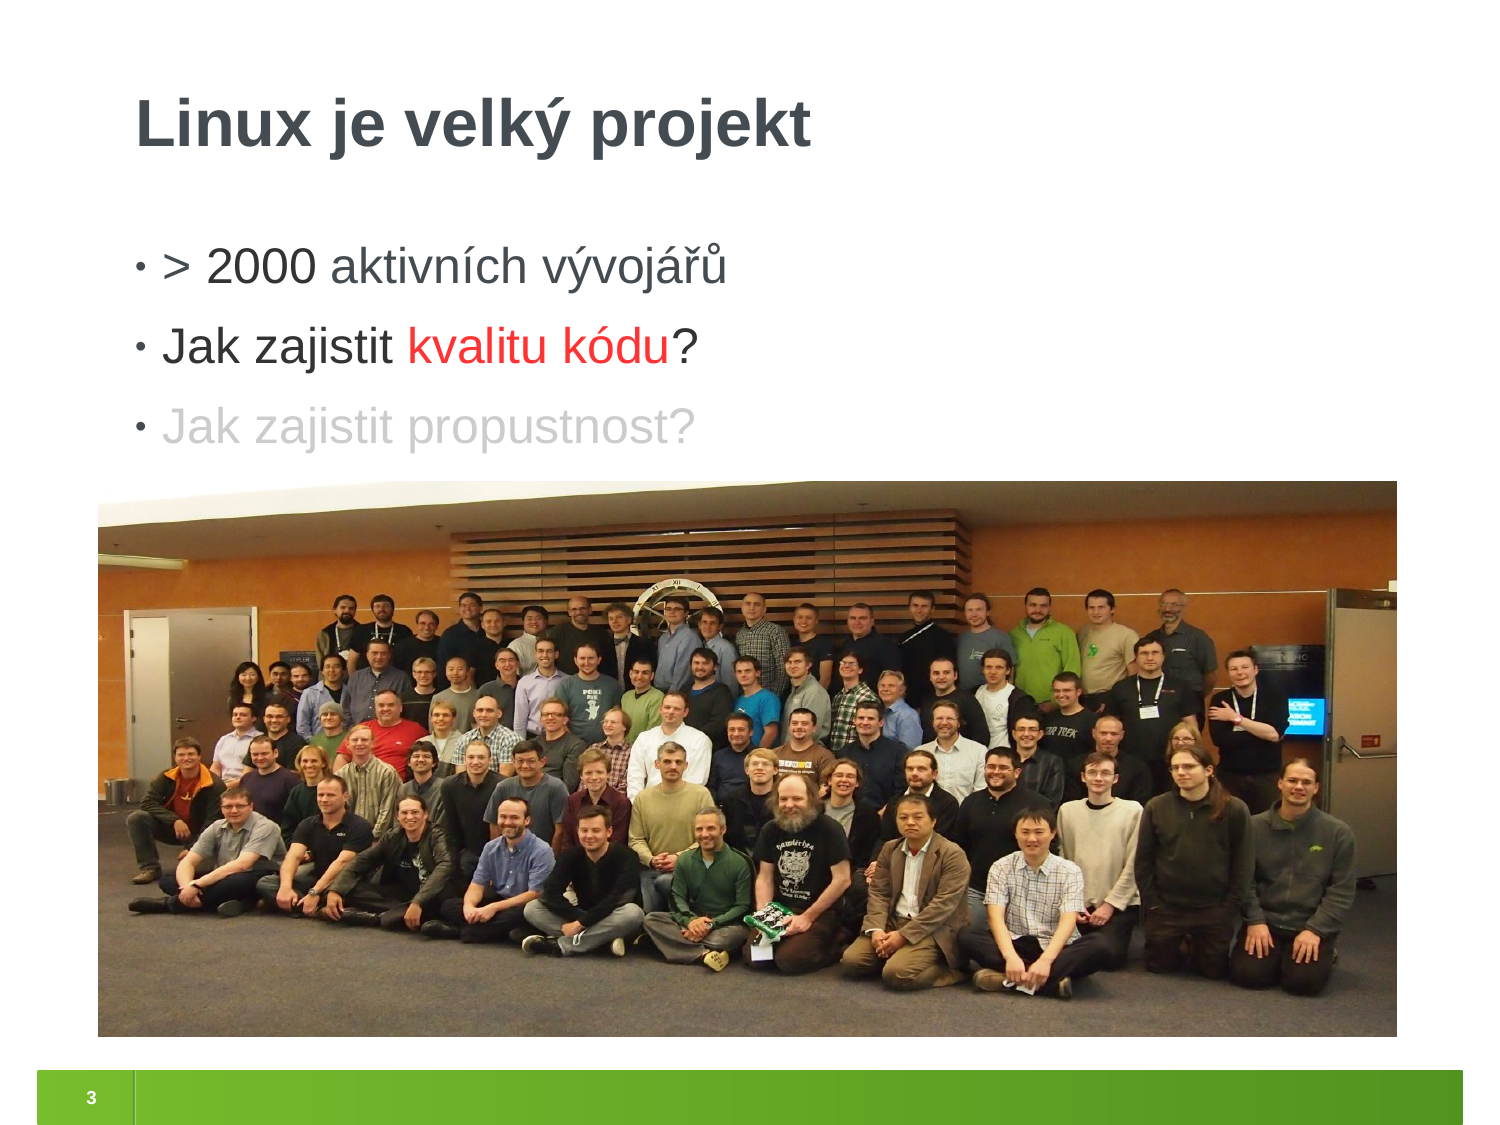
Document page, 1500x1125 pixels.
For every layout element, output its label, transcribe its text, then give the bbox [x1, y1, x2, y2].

title Linux je velký projekt [135, 41, 1372, 204]
list > 2000 aktivních vývojářů Jak zajistit kvalitu kódu? Jak zajistit propustnost? [135, 238, 1372, 481]
picture [98, 481, 1397, 1037]
